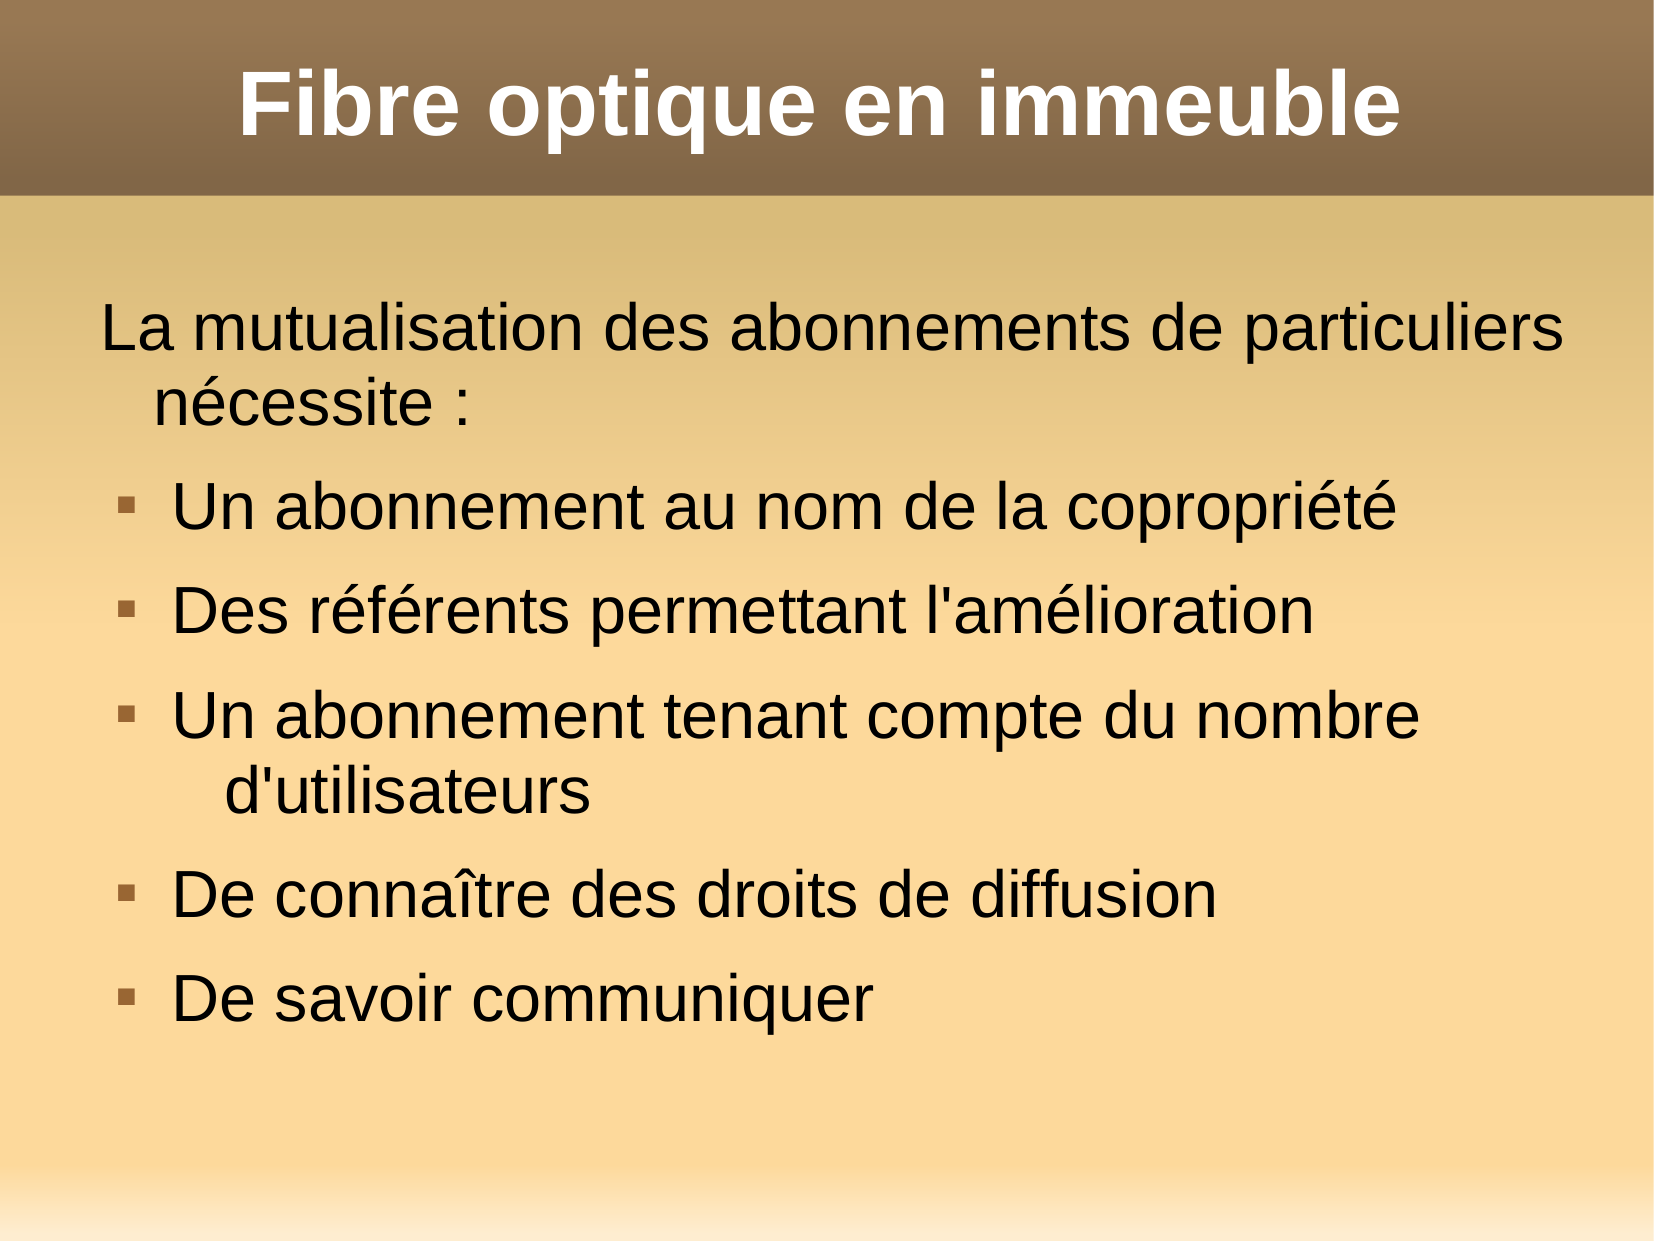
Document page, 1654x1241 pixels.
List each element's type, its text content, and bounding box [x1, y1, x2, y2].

picture [0, 0, 1654, 1241]
title Fibre optique en immeuble [76, 0, 1565, 208]
list La mutualisation des abonnements de particuliers nécessite : Un abonnement au nom de la copropriété Des référents permettant l'amélioration Un abonnement tenant compte du nombre d'utilisateurs De connaître des droits de diffusion De savoir communiquer [82, 290, 1571, 1109]
